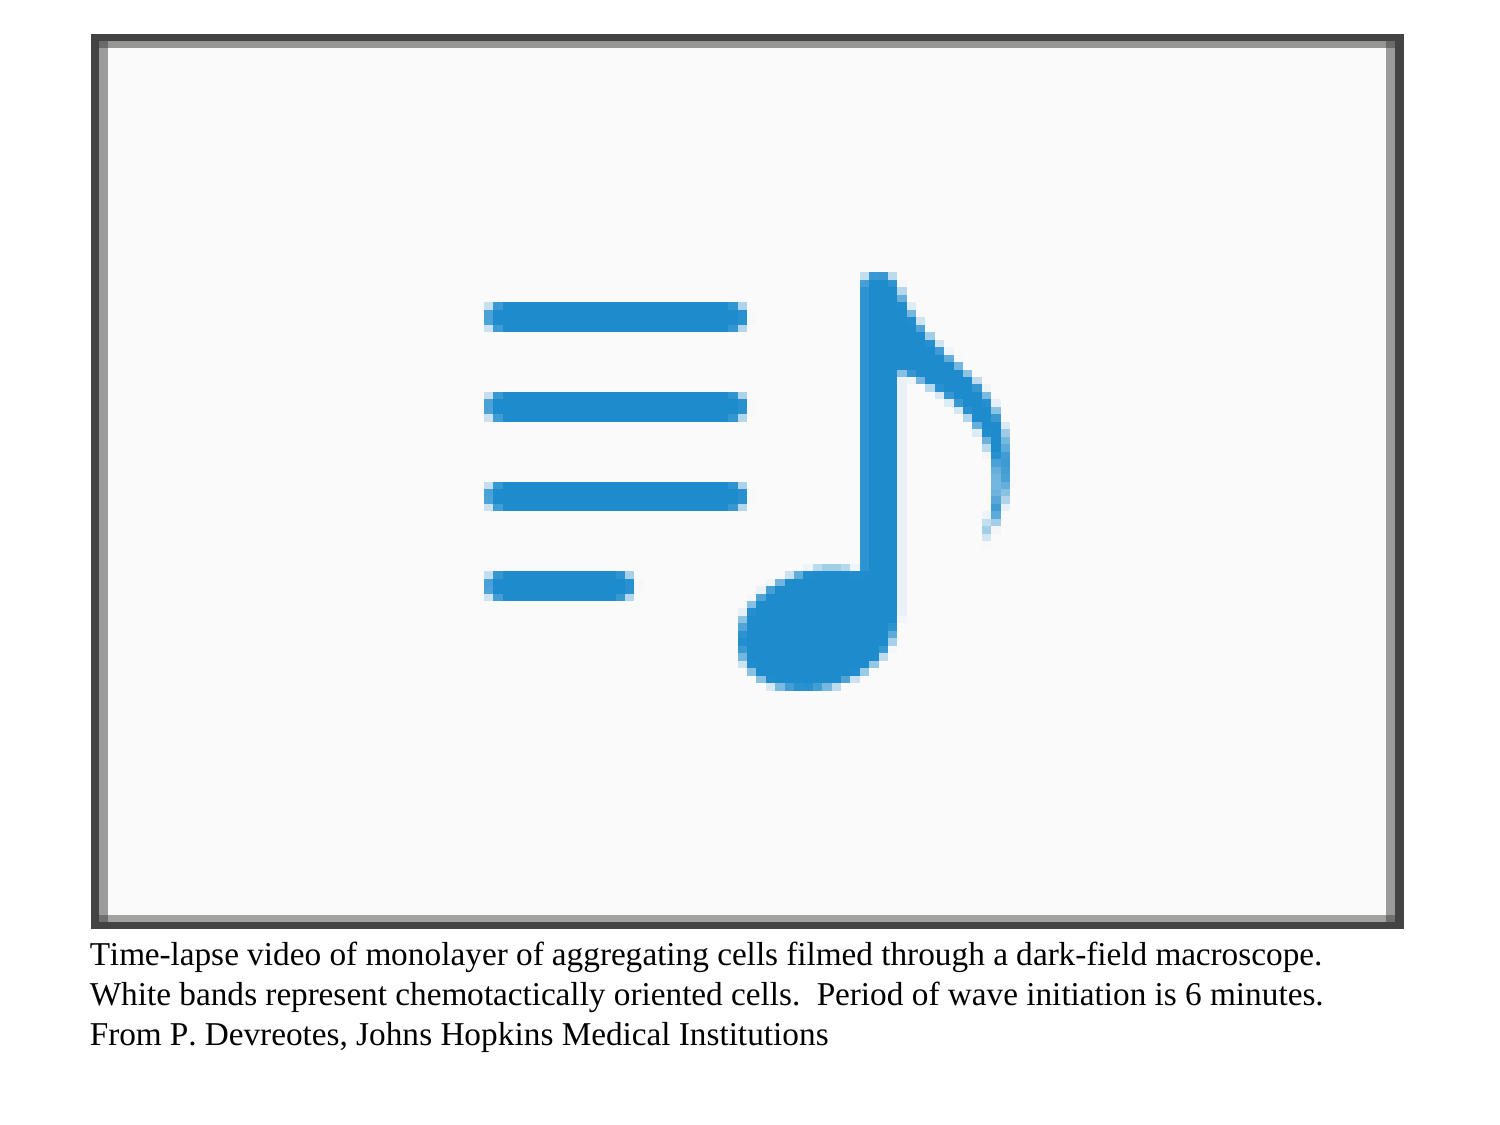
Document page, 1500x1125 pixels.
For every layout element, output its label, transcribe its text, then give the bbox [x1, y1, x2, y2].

text_box Time-lapse video of monolayer of aggregating cells filmed through a dark-field macroscope. White bands represent chemotactically oriented cells. Period of wave initiation is 6 minutes. From P. Devreotes, Johns Hopkins Medical Institutions [74, 924, 1358, 1061]
text_box [90, 33, 1405, 931]
